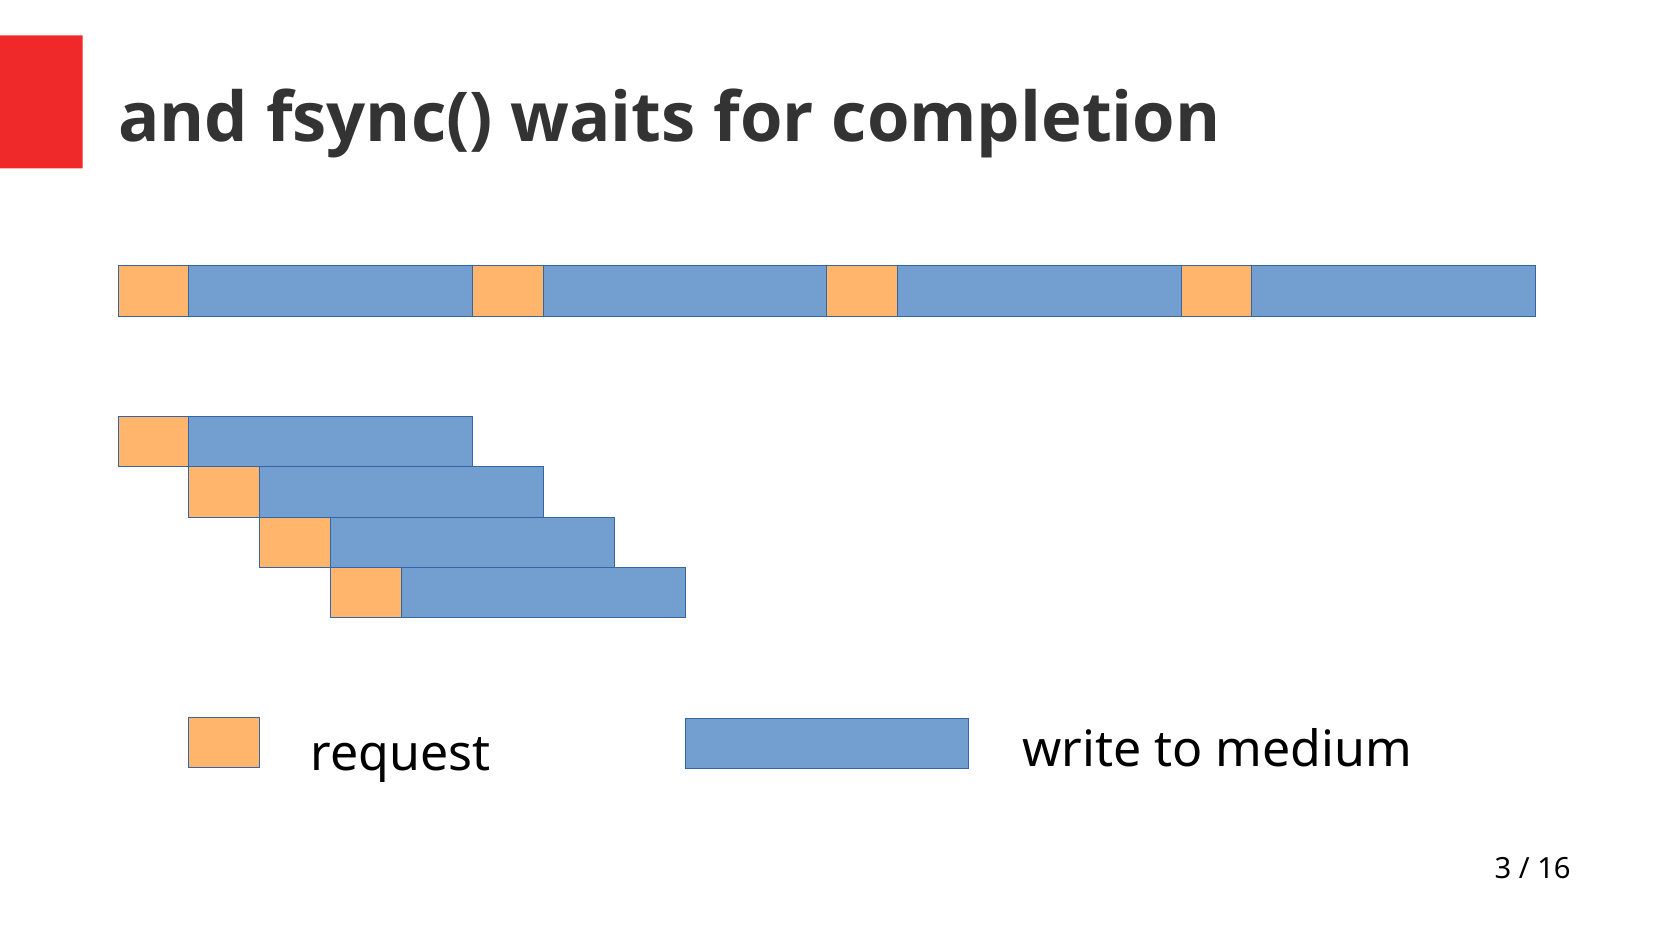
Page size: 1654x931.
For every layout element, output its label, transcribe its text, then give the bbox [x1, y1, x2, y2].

title and fsync() waits for completion [118, 70, 1571, 160]
text_box request [295, 709, 500, 787]
text_box [118, 416, 686, 618]
text_box write to medium [1007, 705, 1405, 782]
text_box [685, 718, 969, 769]
text_box [188, 717, 260, 768]
text_box [118, 265, 1536, 317]
